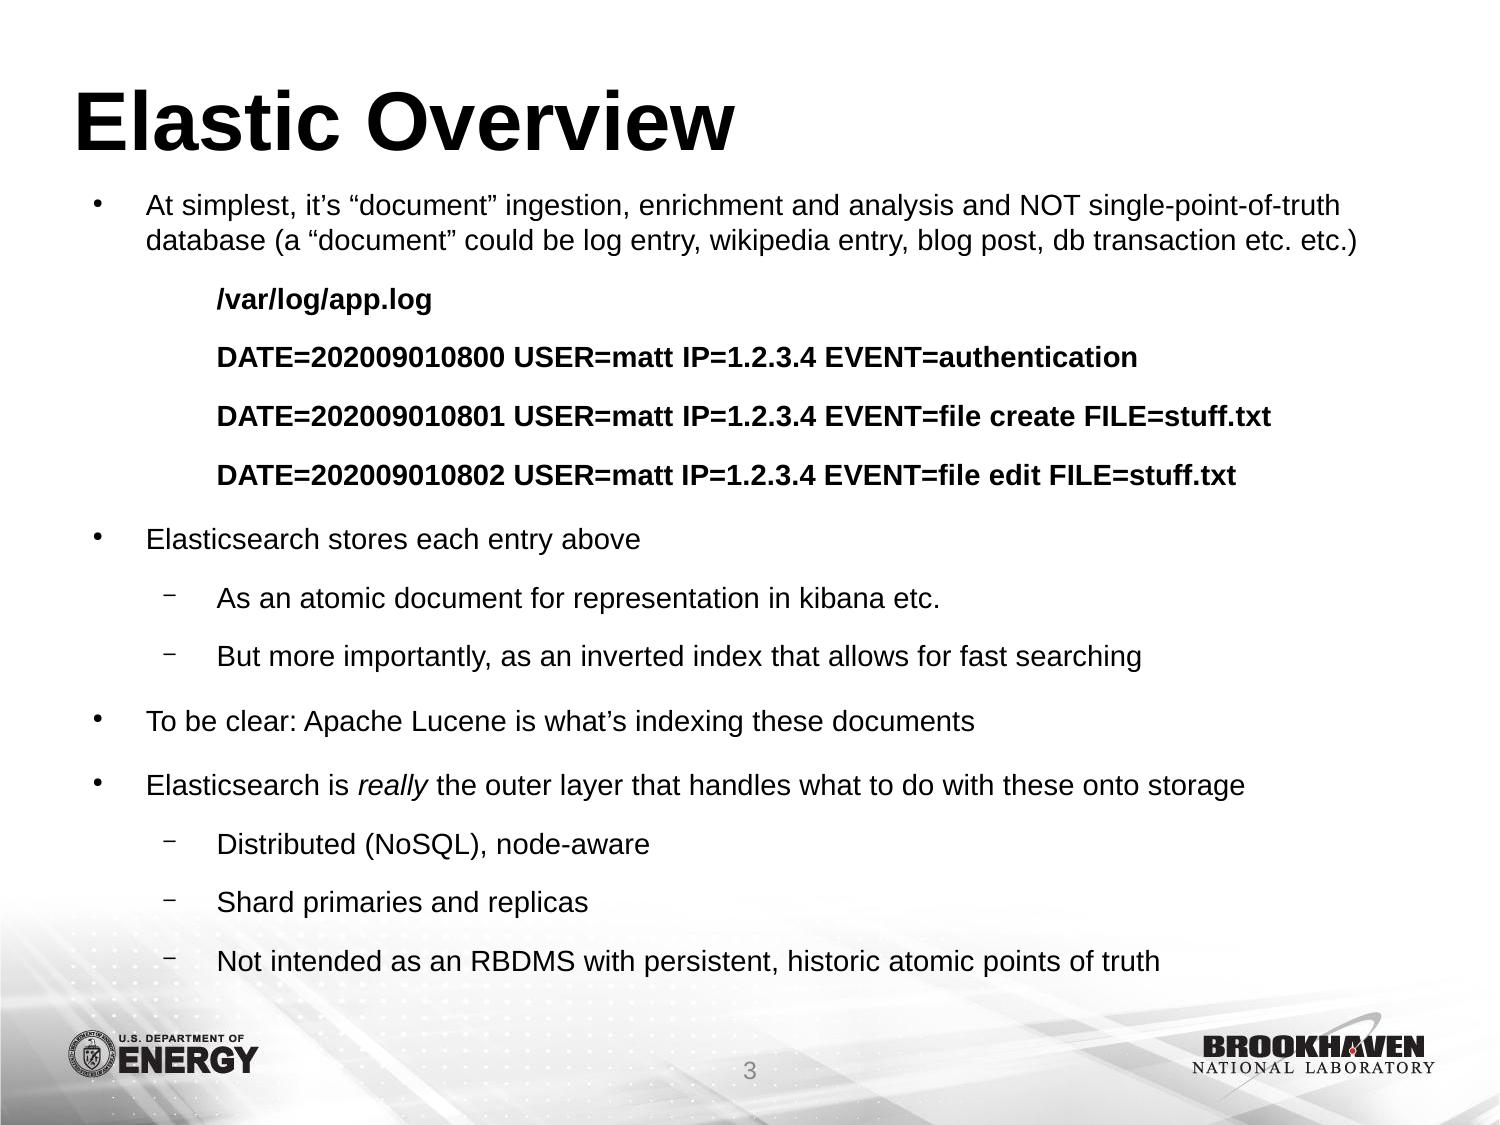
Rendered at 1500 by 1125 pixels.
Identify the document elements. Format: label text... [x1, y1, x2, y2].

picture [0, 0, 1500, 1125]
title Elastic Overview [58, 59, 1425, 220]
slide_number <number> [581, 1039, 919, 1100]
list At simplest, it’s “document” ingestion, enrichment and analysis and NOT single-point-of-truth database (a “document” could be log entry, wikipedia entry, blog post, db transaction etc. etc.) /var/log/app.log DATE=202009010800 USER=matt IP=1.2.3.4 EVENT=authentication DATE=202009010801 USER=matt IP=1.2.3.4 EVENT=file create FILE=stuff.txt DATE=202009010802 USER=matt IP=1.2.3.4 EVENT=file edit FILE=stuff.txt Elasticsearch stores each entry above As an atomic document for representation in kibana etc. But more importantly, as an inverted index that allows for fast searching To be clear: Apache Lucene is what’s indexing these documents Elasticsearch is really the outer layer that handles what to do with these onto storage Distributed (NoSQL), node-aware Shard primaries and replicas Not intended as an RBDMS with persistent, historic atomic points of truth [60, 179, 1427, 944]
